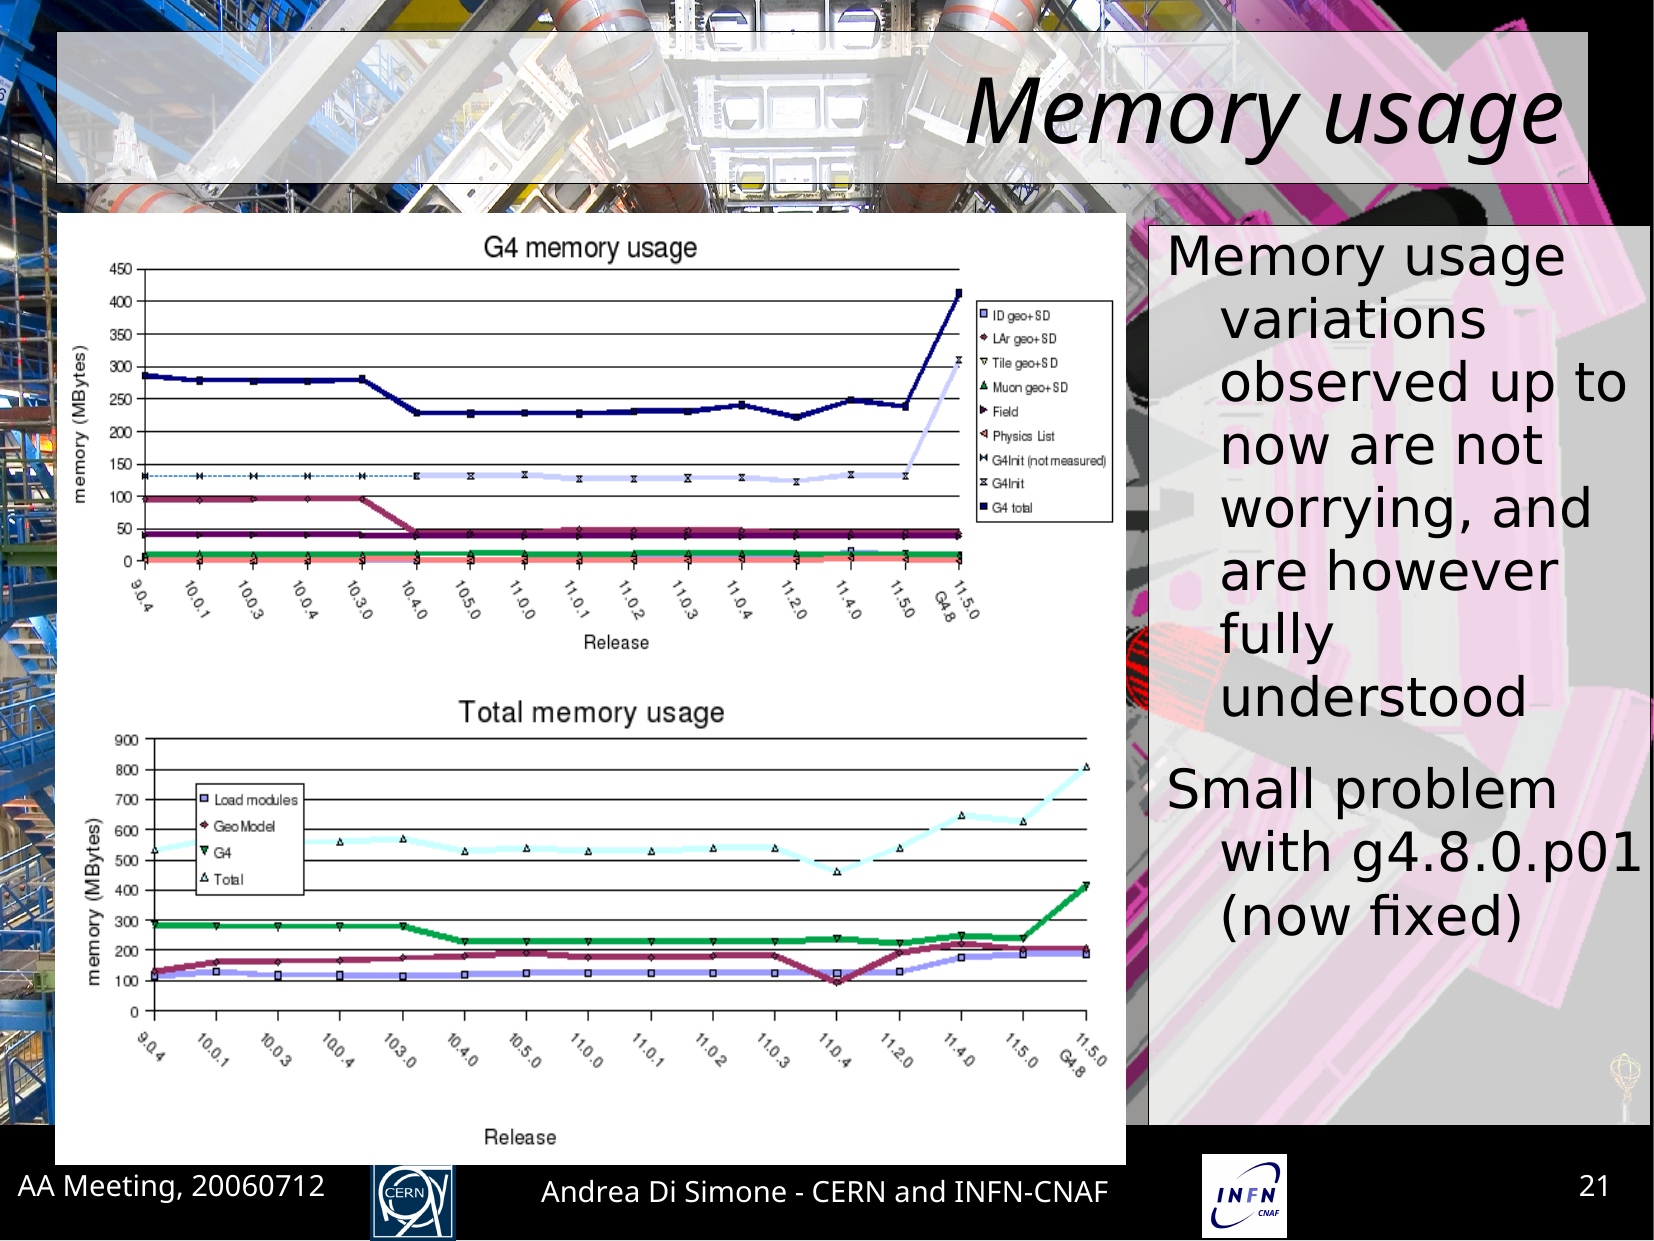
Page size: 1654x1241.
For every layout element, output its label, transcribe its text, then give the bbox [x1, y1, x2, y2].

picture [0, 0, 1654, 1241]
title Memory usage [56, 31, 1589, 184]
list Memory usage variations observed up to now are not worrying, and are however fully understood Small problem with g4.8.0.p01 (now fixed) [1148, 225, 1651, 1126]
picture [1202, 1154, 1287, 1238]
